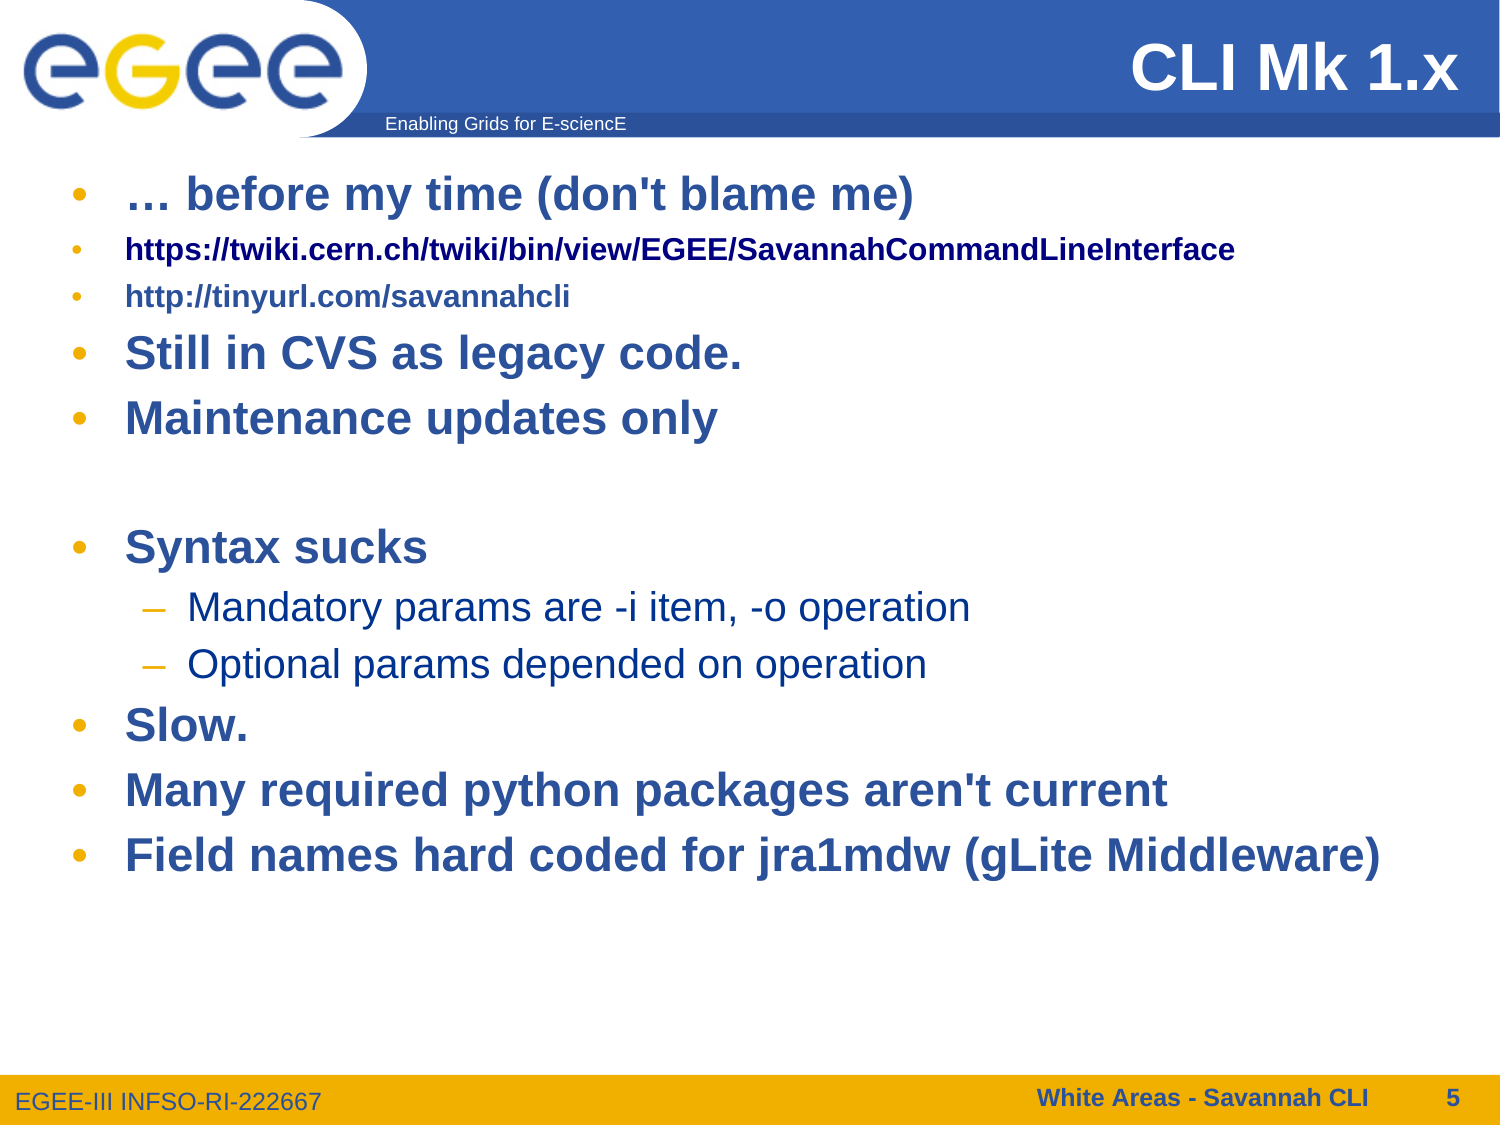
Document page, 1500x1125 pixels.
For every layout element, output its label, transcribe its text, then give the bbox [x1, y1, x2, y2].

title CLI Mk 1.x [369, 3, 1475, 132]
list … before my time (don't blame me) https://twiki.cern.ch/twiki/bin/view/EGEE/SavannahCommandLineInterface http://tinyurl.com/savannahcli Still in CVS as legacy code. Maintenance updates only Syntax sucks Mandatory params are -i item, -o operation Optional params depended on operation Slow. Many required python packages aren't current Field names hard coded for jra1mdw (gLite Middleware) [56, 159, 1466, 903]
picture [18, 30, 349, 112]
